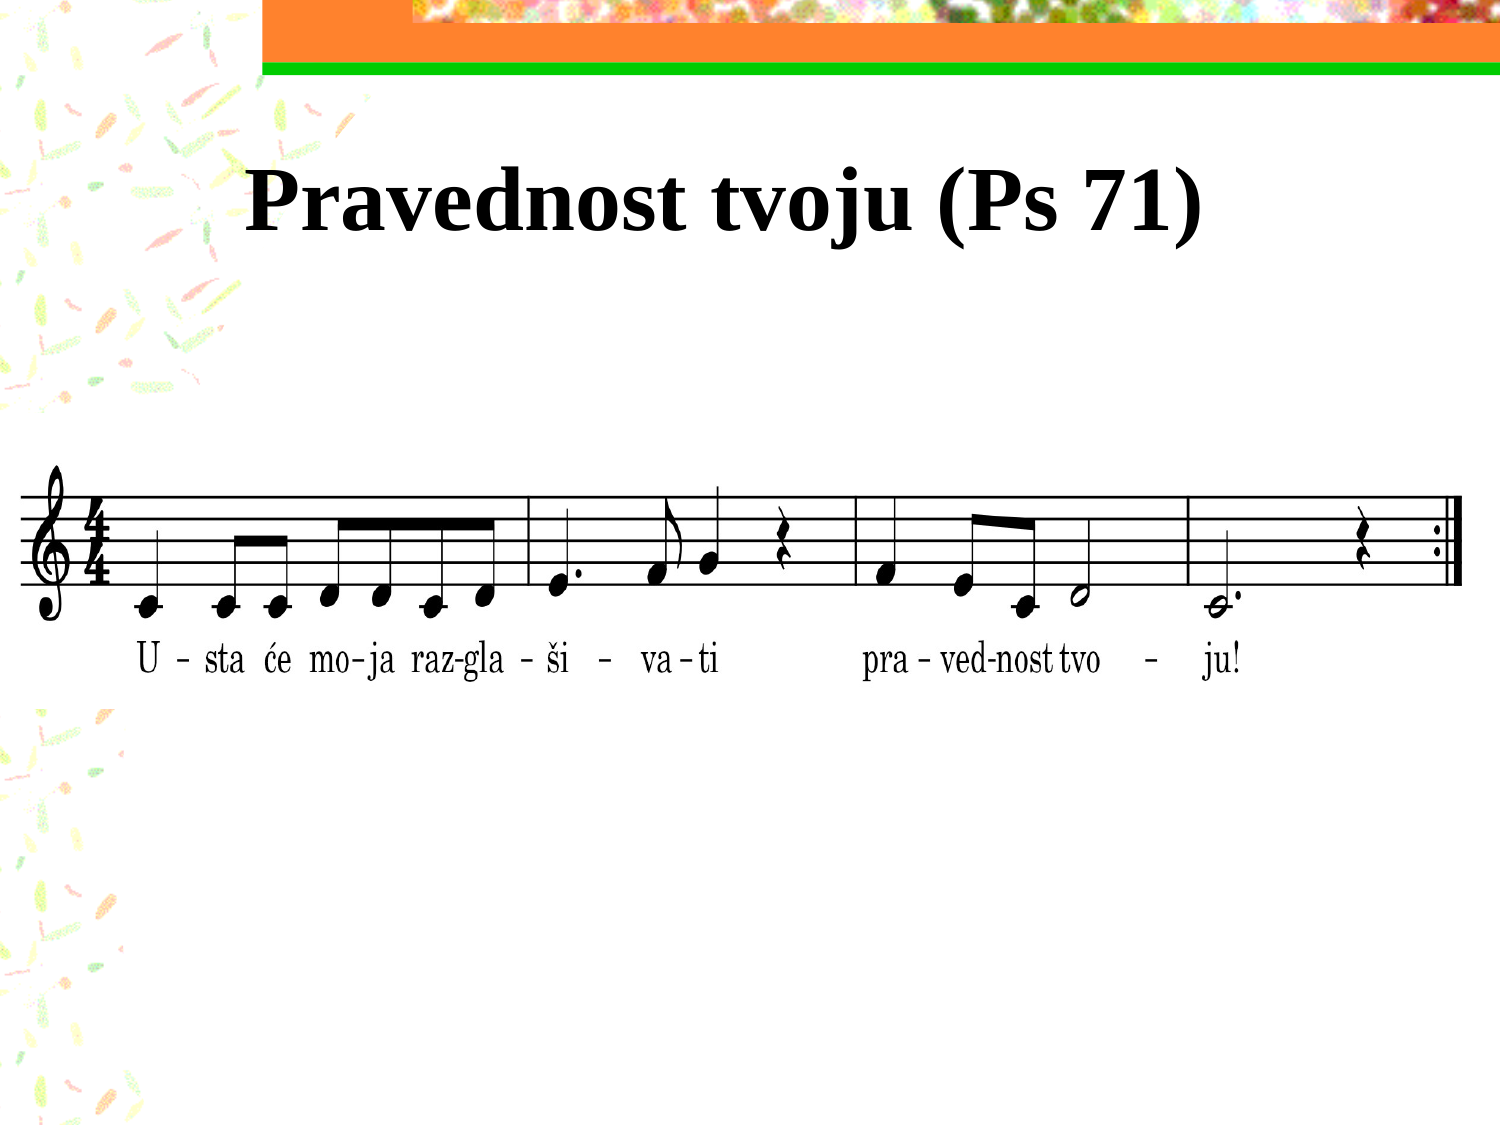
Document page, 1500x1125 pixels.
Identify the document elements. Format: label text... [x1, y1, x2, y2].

title Pravednost tvoju (Ps 71) [87, 99, 1363, 288]
picture [412, 0, 1500, 23]
picture [0, 0, 1476, 1125]
